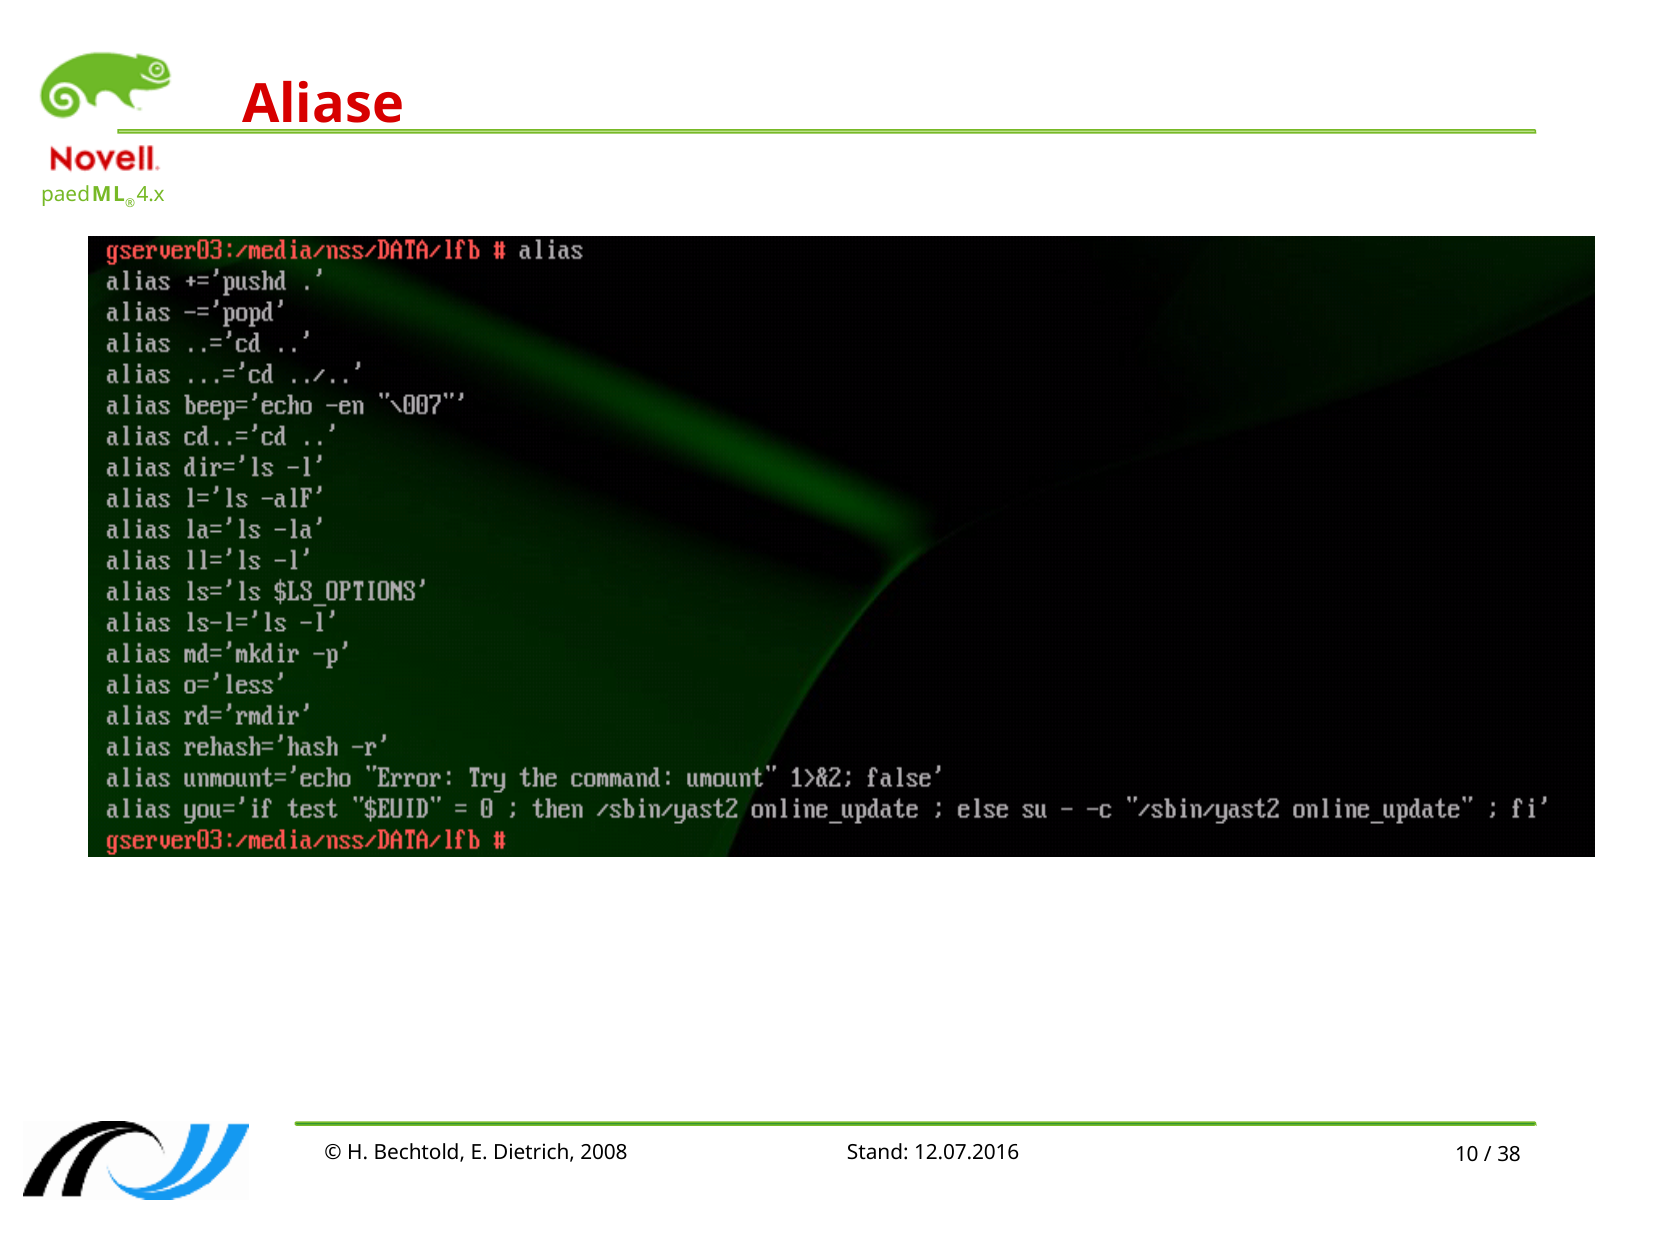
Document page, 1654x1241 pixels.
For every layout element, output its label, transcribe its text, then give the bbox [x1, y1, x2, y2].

picture [88, 236, 1595, 857]
picture [23, 1121, 249, 1200]
title Aliase [242, 68, 1577, 135]
picture [26, 35, 184, 193]
